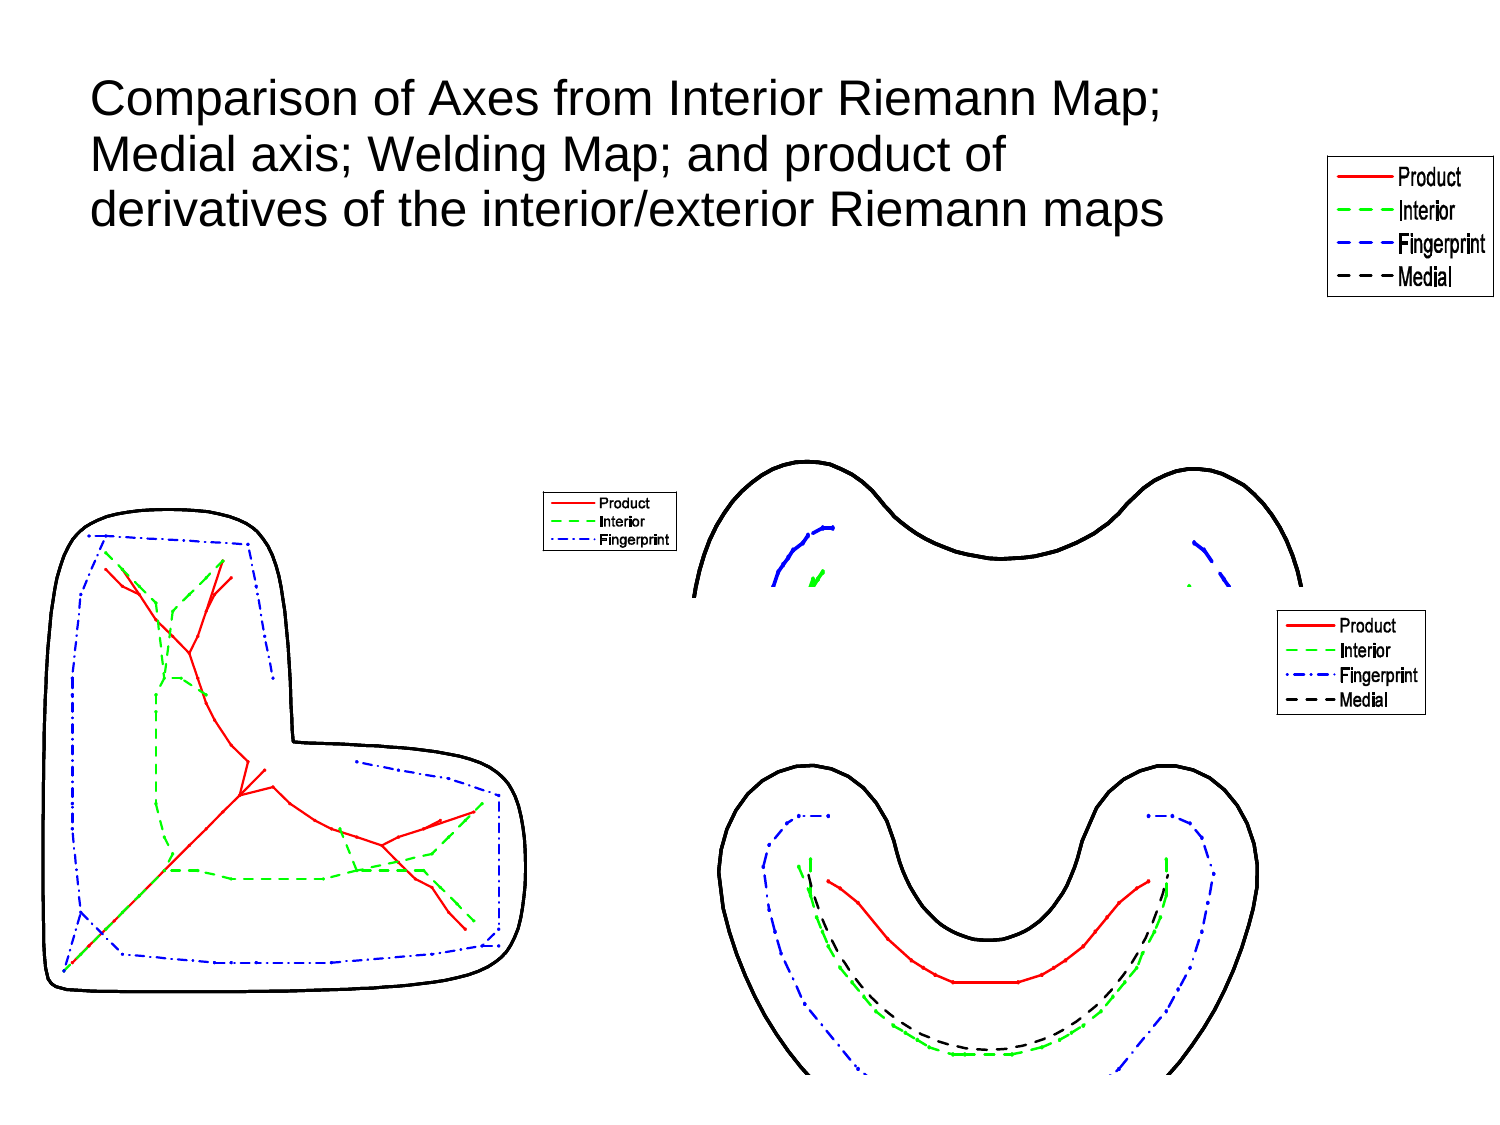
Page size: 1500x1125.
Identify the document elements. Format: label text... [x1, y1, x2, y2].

picture [37, 474, 682, 1022]
text_box Comparison of Axes from Interior Riemann Map; Medial axis; Welding Map; and product of derivatives of the interior/exterior Riemann maps [74, 62, 1225, 246]
picture [686, 125, 1500, 1075]
